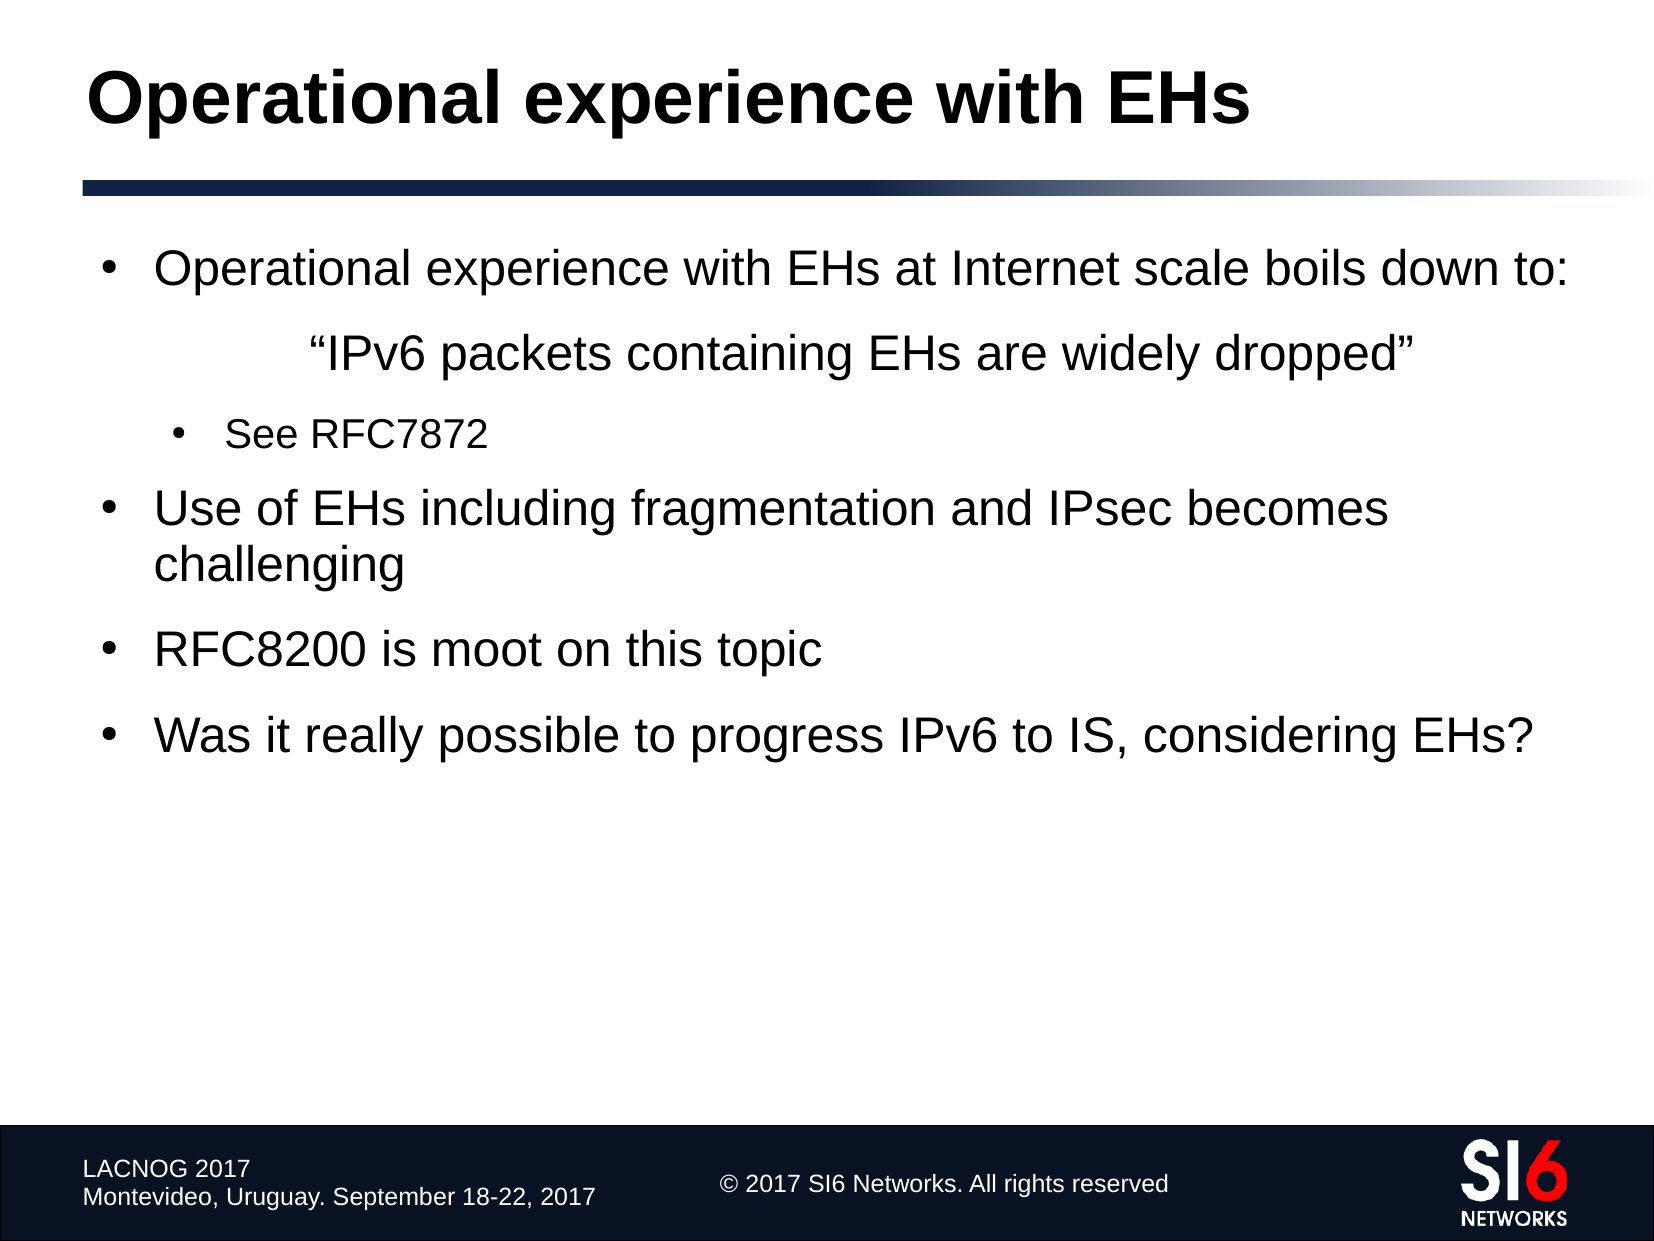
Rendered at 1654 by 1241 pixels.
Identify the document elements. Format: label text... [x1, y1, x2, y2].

title Operational experience with EHs [86, 30, 1576, 166]
list Operational experience with EHs at Internet scale boils down to: “IPv6 packets containing EHs are widely dropped” See RFC7872 Use of EHs including fragmentation and IPsec becomes challenging RFC8200 is moot on this topic Was it really possible to progress IPv6 to IS, considering EHs? [82, 240, 1571, 1059]
picture [1461, 1139, 1567, 1226]
